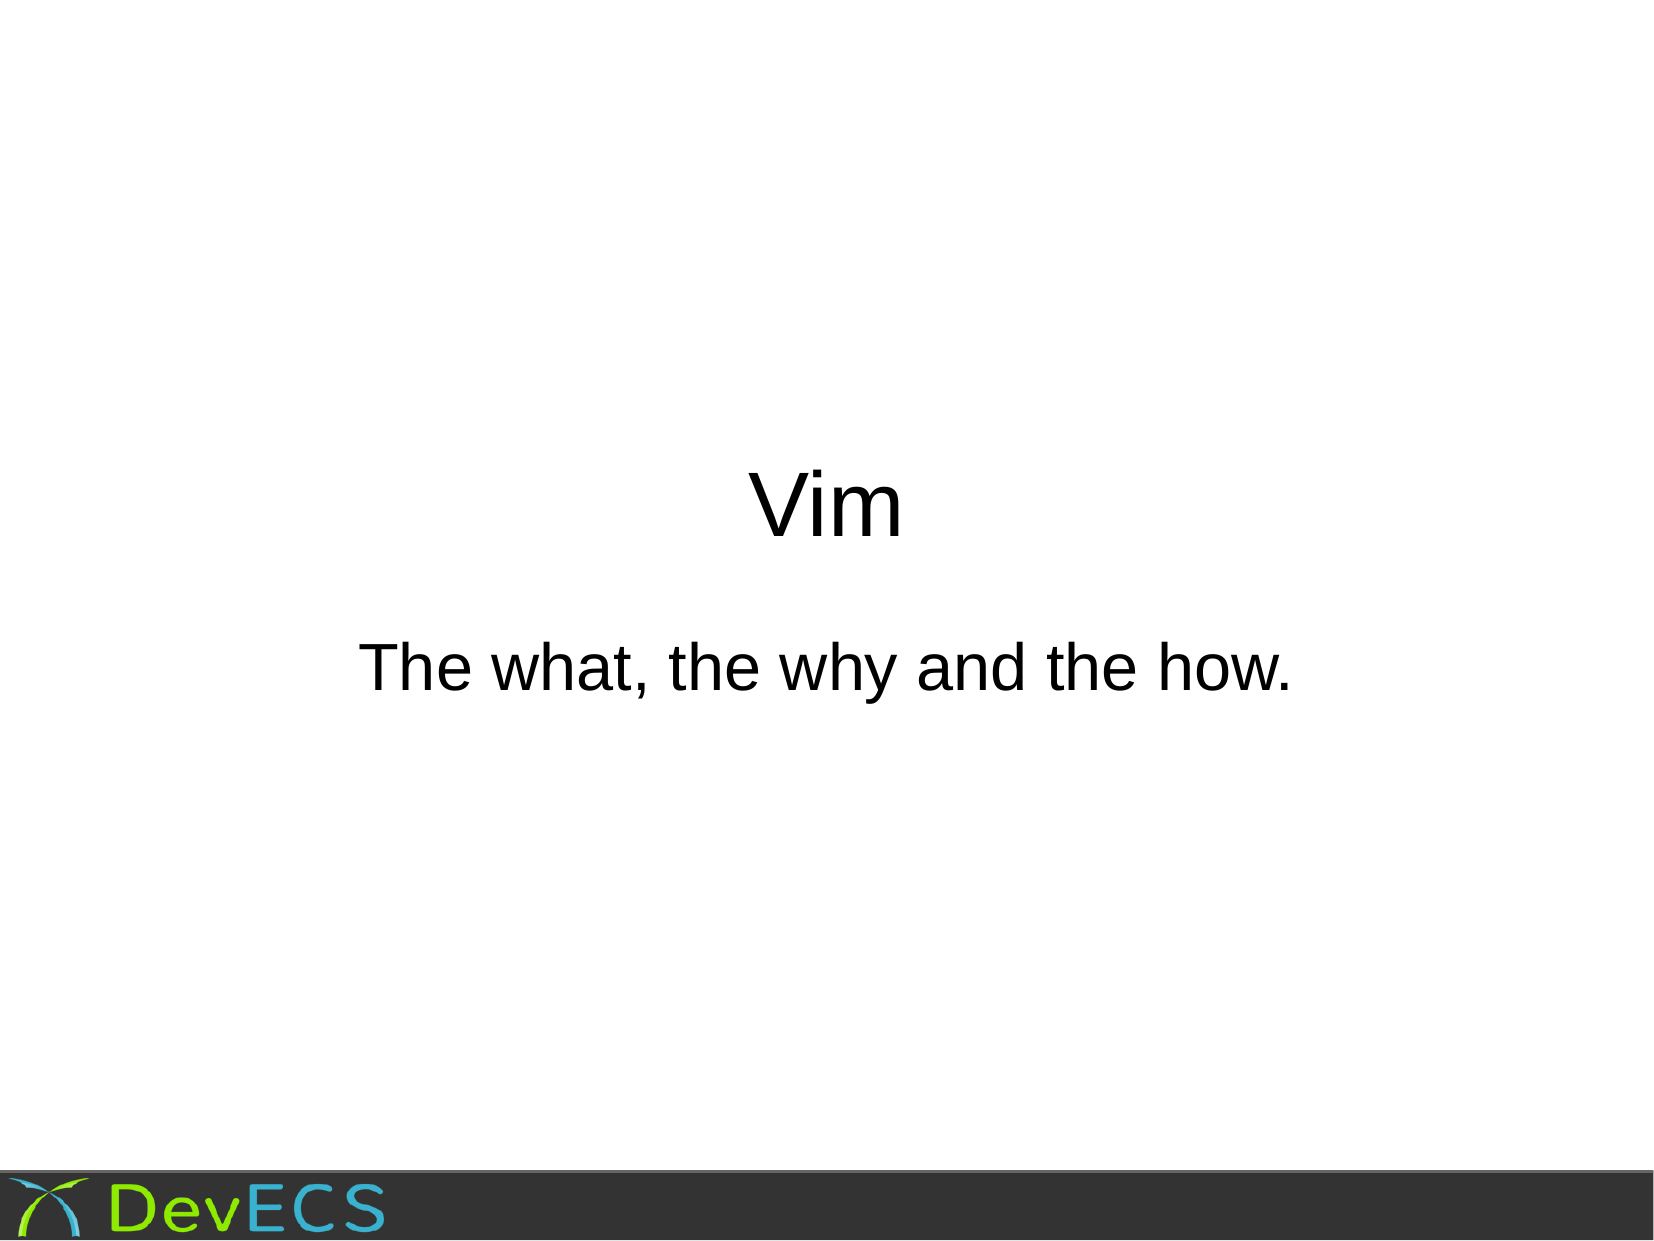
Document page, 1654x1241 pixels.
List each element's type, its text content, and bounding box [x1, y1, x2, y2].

text_box [0, 1173, 1654, 1241]
picture [8, 1178, 384, 1237]
subtitle Vim The what, the why and the how. [82, 49, 1571, 1109]
